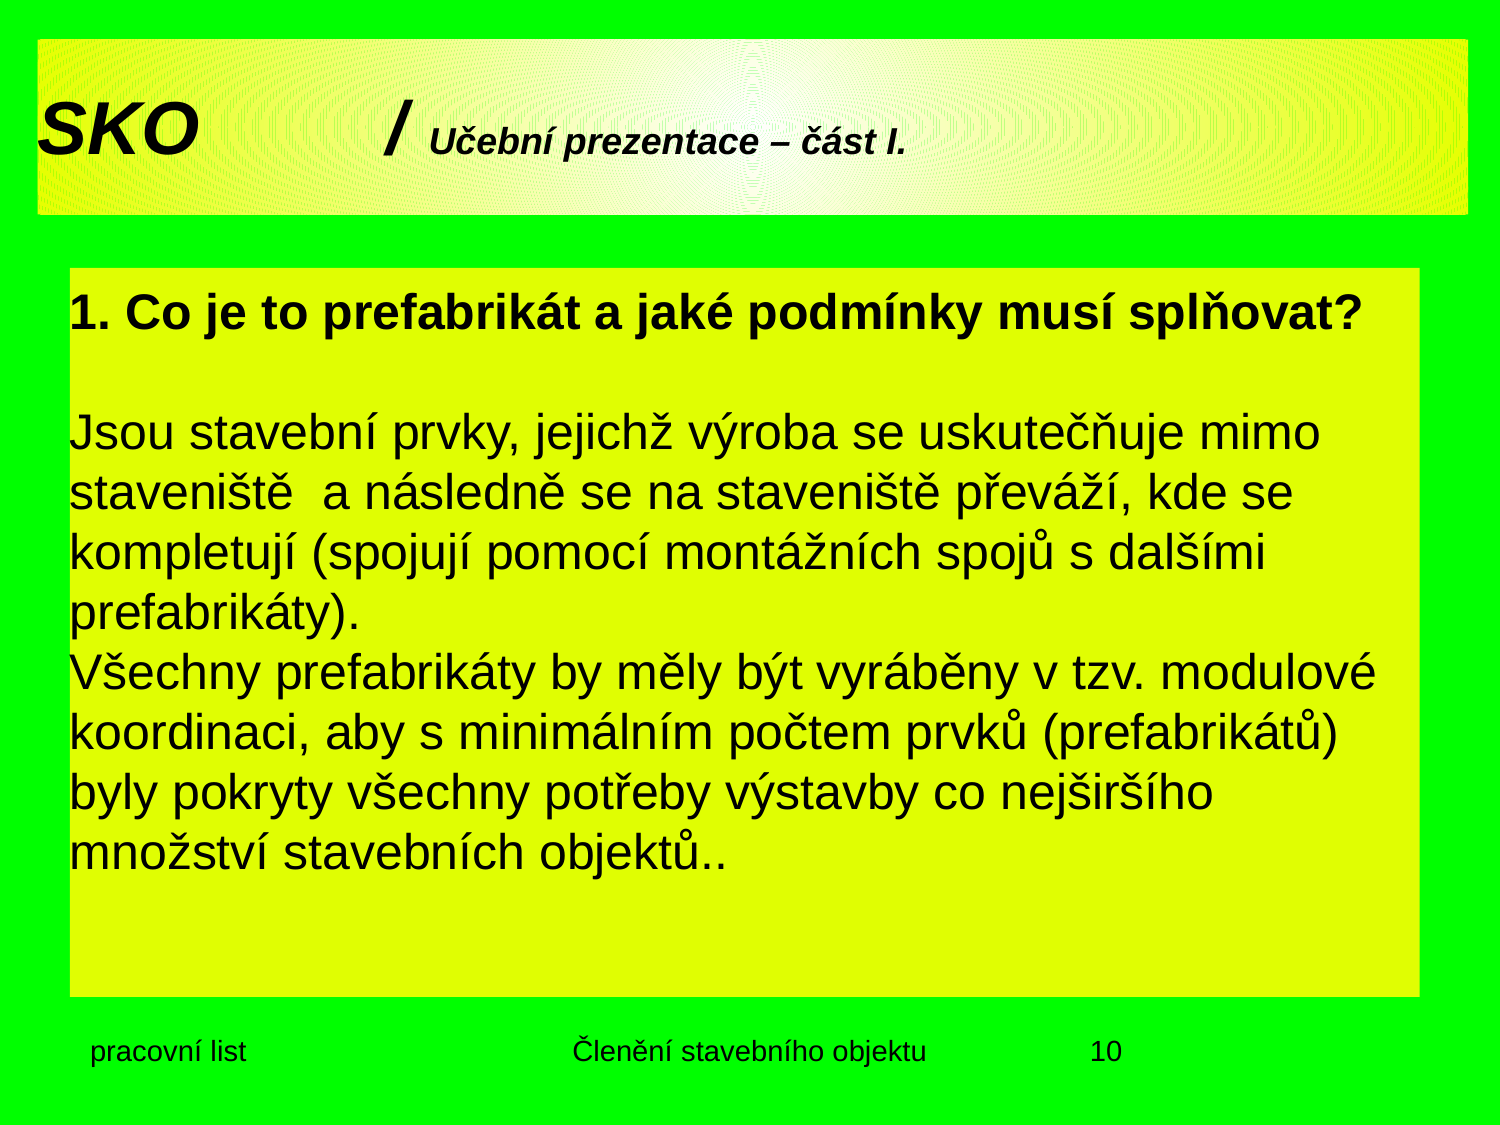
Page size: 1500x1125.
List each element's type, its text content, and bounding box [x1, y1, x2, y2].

text_box SKO / Učební prezentace – část I. [38, 40, 1468, 214]
text_box pracovní list [75, 1024, 426, 1103]
text_box 1. Co je to prefabrikát a jaké podmínky musí splňovat? Jsou stavební prvky, jejichž výroba se uskutečňuje mimo staveniště a následně se na staveniště převáží, kde se kompletují (spojují pomocí montážních spojů s dalšími prefabrikáty). Všechny prefabrikáty by měly být vyráběny v tzv. modulové koordinaci, aby s minimálním počtem prvků (prefabrikátů) byly pokryty všechny potřeby výstavby co nejširšího množství stavebních objektů.. [69, 267, 1420, 997]
text_box Členění stavebního objektu [512, 1024, 988, 1103]
text_box [1074, 1024, 1426, 1103]
